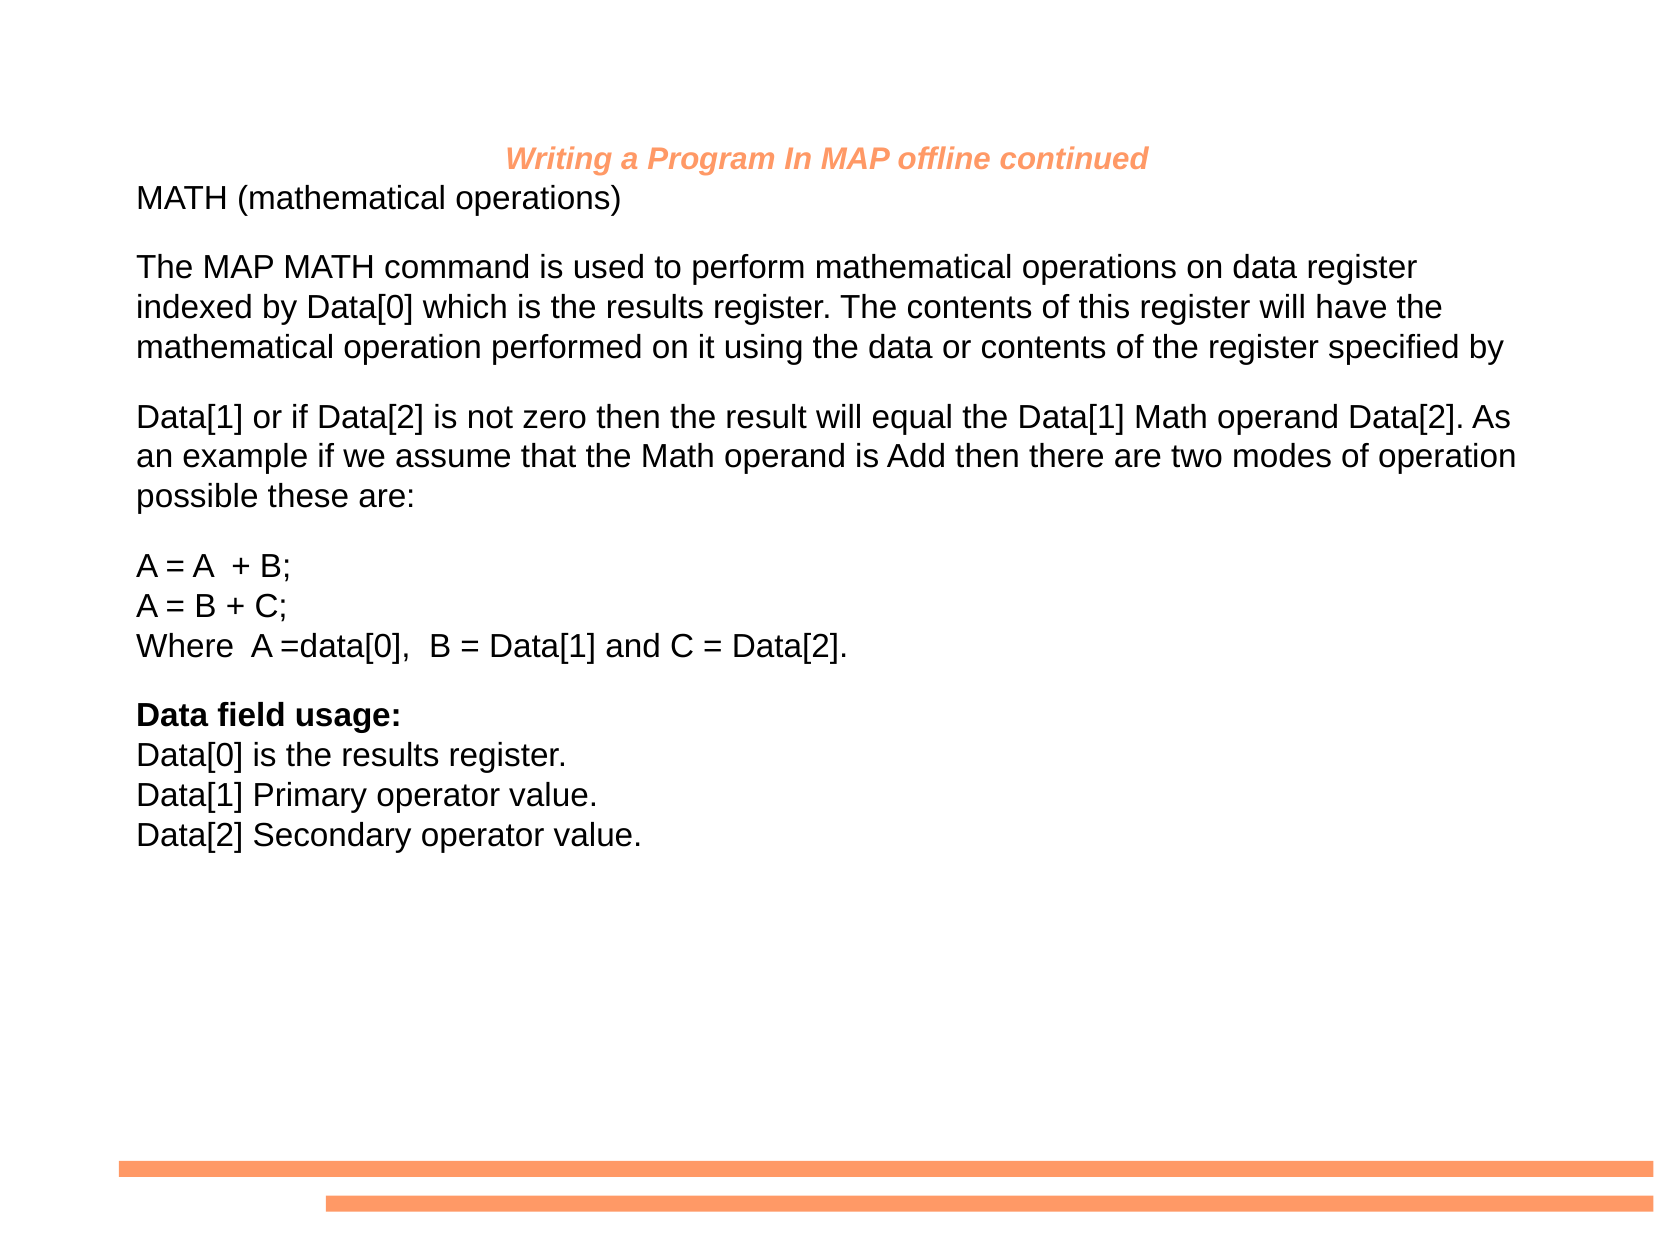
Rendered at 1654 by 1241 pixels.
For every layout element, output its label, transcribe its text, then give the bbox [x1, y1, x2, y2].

title Writing a Program In MAP offline continued [121, 130, 1534, 168]
list MATH (mathematical operations) The MAP MATH command is used to perform mathematical operations on data register indexed by Data[0] which is the results register. The contents of this register will have the mathematical operation performed on it using the data or contents of the register specified by Data[1] or if Data[2] is not zero then the result will equal the Data[1] Math operand Data[2]. As an example if we assume that the Math operand is Add then there are two modes of operation possible these are: A = A + B; A = B + C; Where A =data[0], B = Data[1] and C = Data[2]. Data field usage: Data[0] is the results register. Data[1] Primary operator value. Data[2] Secondary operator value. [121, 168, 1550, 1058]
